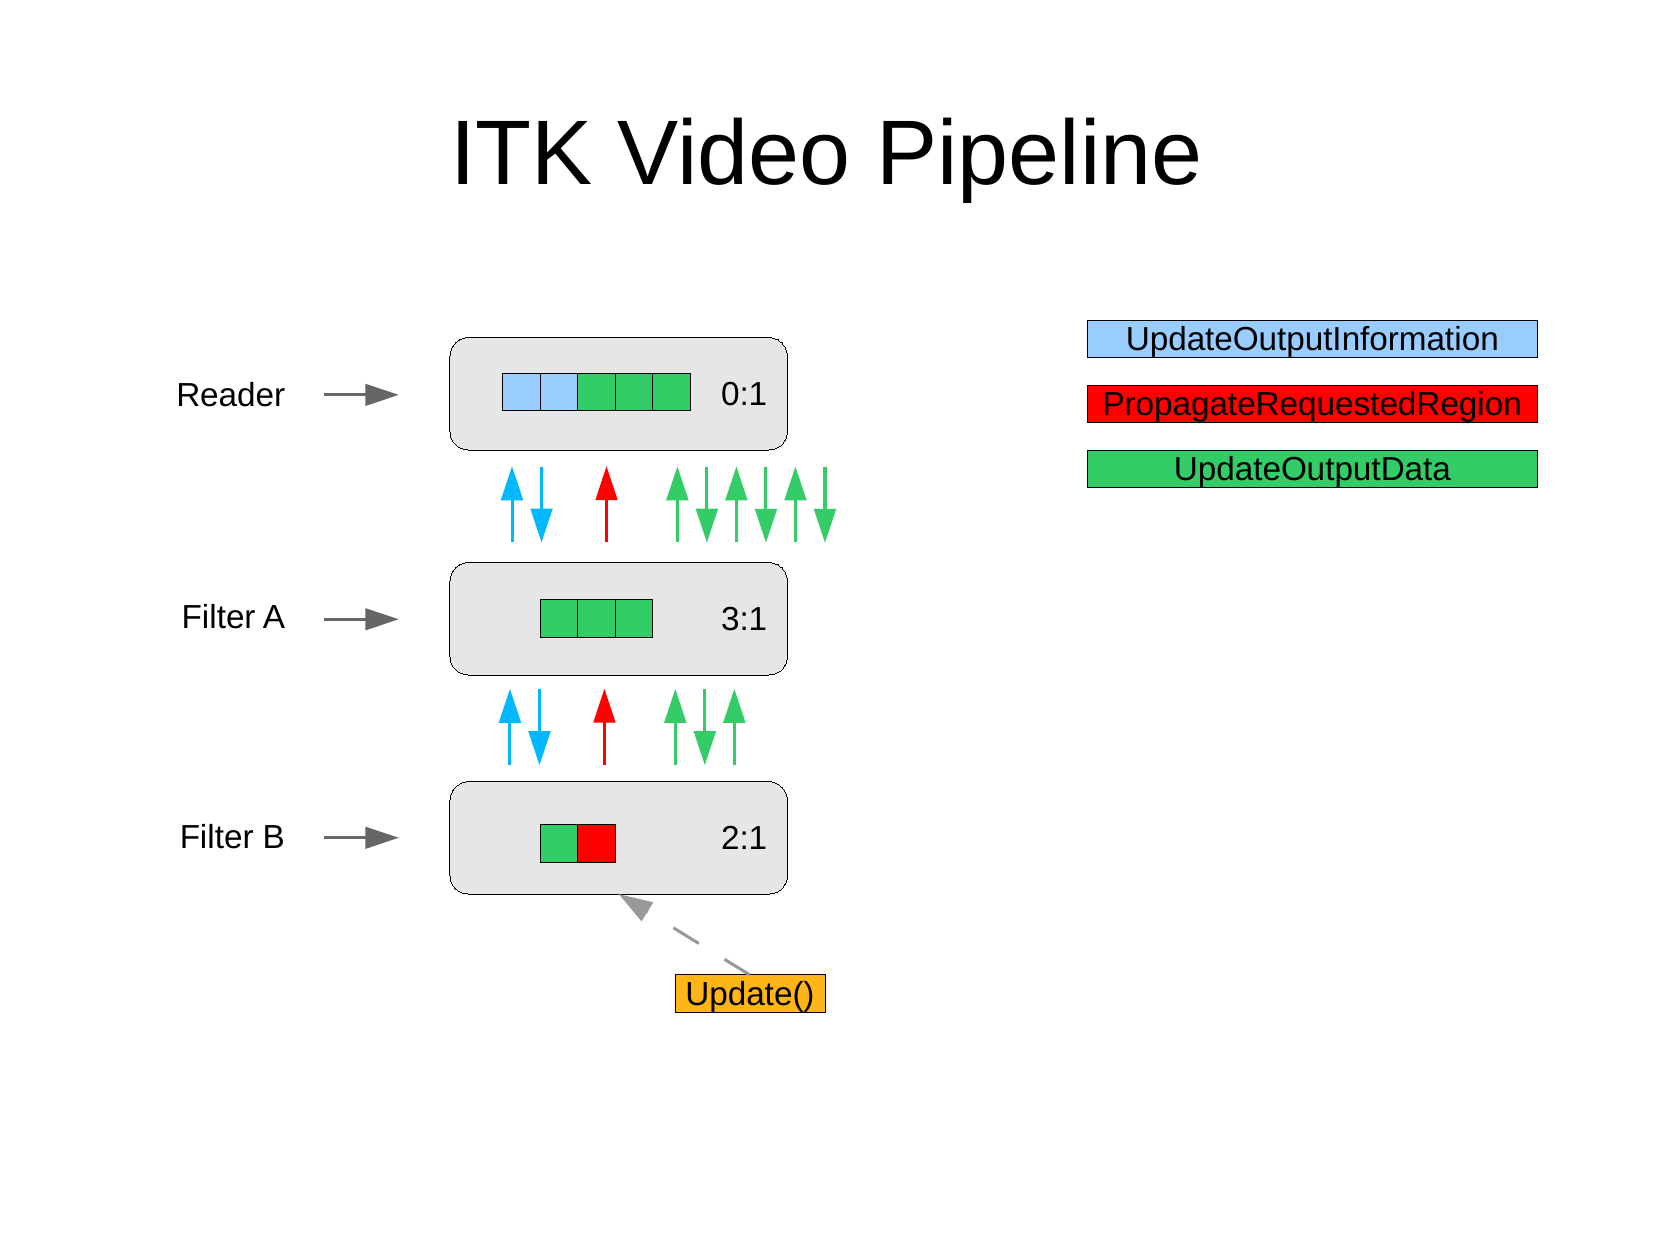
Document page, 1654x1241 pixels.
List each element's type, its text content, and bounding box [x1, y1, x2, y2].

text_box [502, 373, 691, 411]
text_box 3:1 [449, 562, 788, 676]
text_box 0:1 [449, 337, 788, 451]
text_box UpdateOutputData [1087, 450, 1538, 488]
text_box Filter B [112, 810, 301, 863]
title ITK Video Pipeline [82, 56, 1571, 250]
text_box 2:1 [449, 781, 788, 895]
text_box Update() [675, 974, 826, 1013]
text_box [540, 599, 653, 638]
text_box Filter A [112, 591, 301, 644]
text_box [540, 824, 616, 863]
text_box Reader [112, 369, 301, 422]
text_box PropagateRequestedRegion [1087, 385, 1538, 423]
text_box UpdateOutputInformation [1087, 320, 1538, 358]
